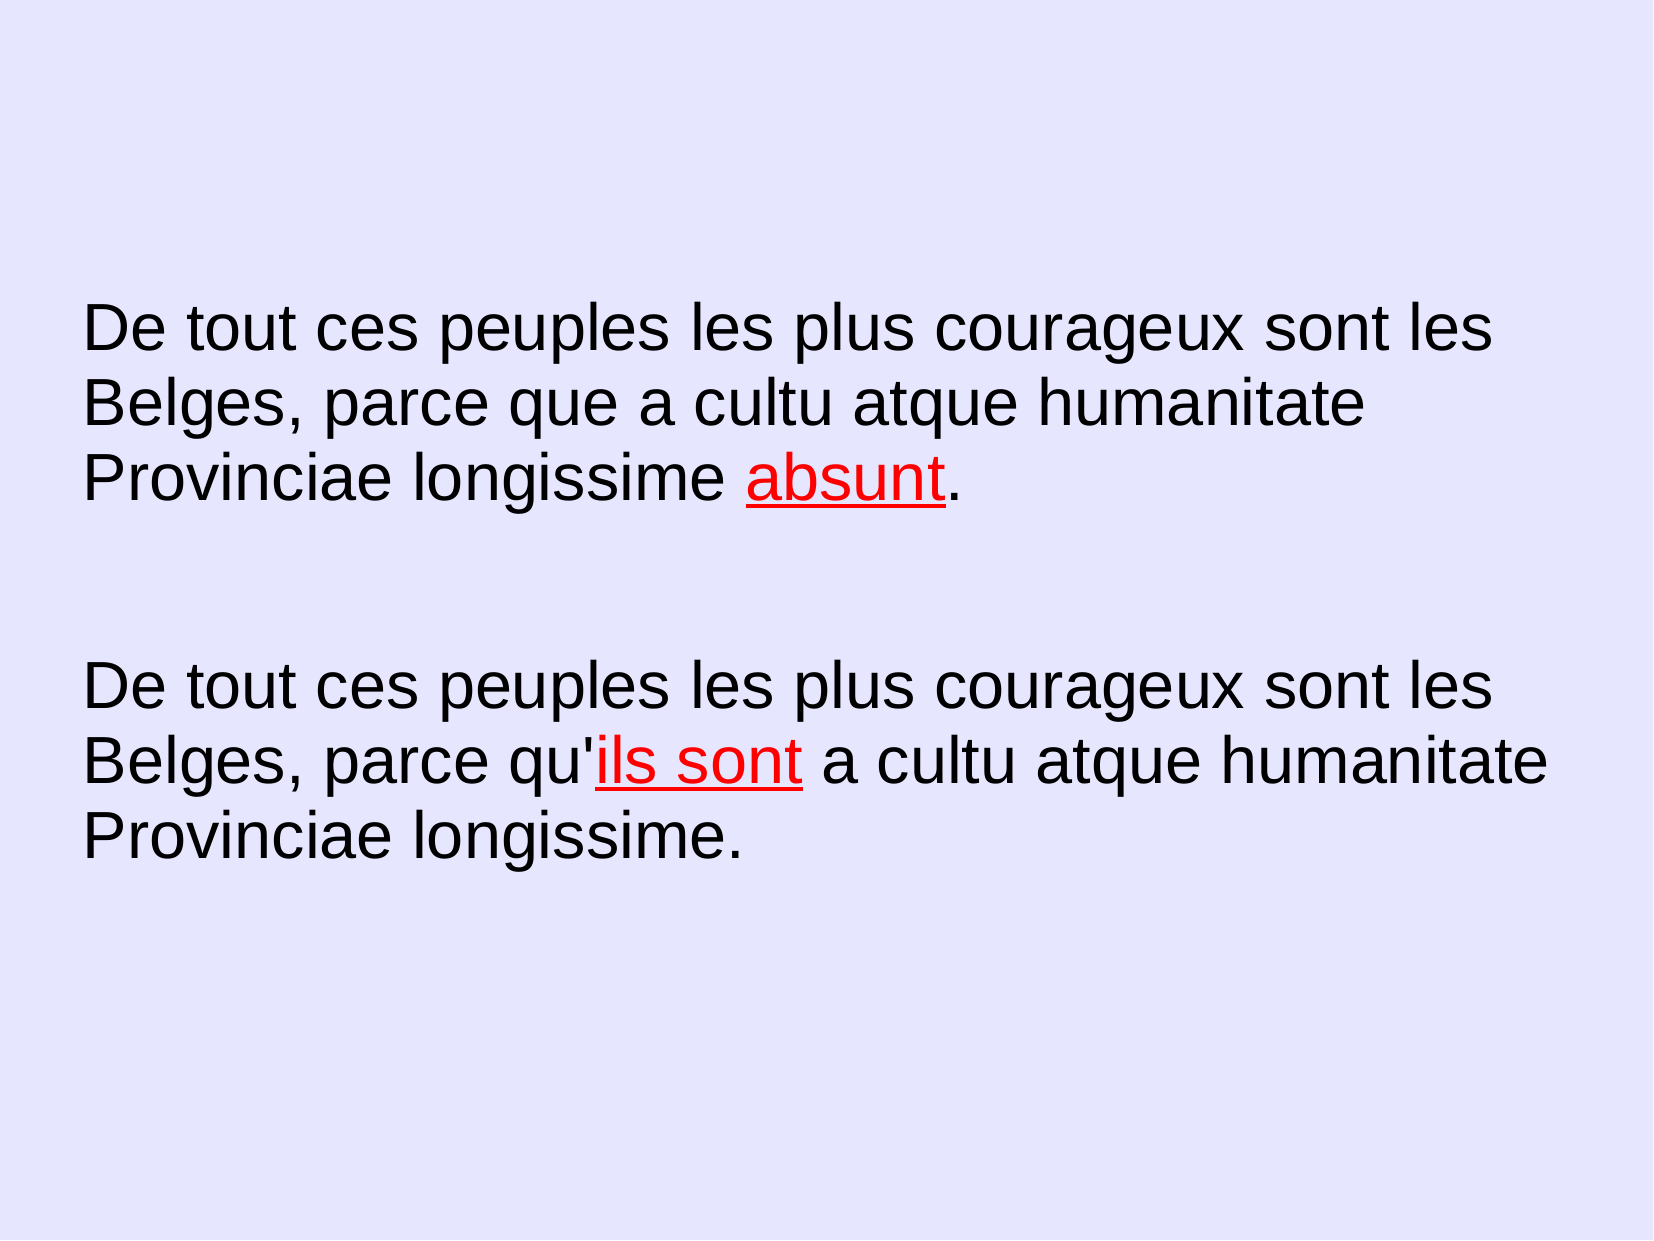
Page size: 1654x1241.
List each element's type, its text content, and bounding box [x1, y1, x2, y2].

list De tout ces peuples les plus courageux sont les Belges, parce que a cultu atque humanitate Provinciae longissime absunt. De tout ces peuples les plus courageux sont les Belges, parce qu'ils sont a cultu atque humanitate Provinciae longissime. [82, 290, 1571, 1109]
